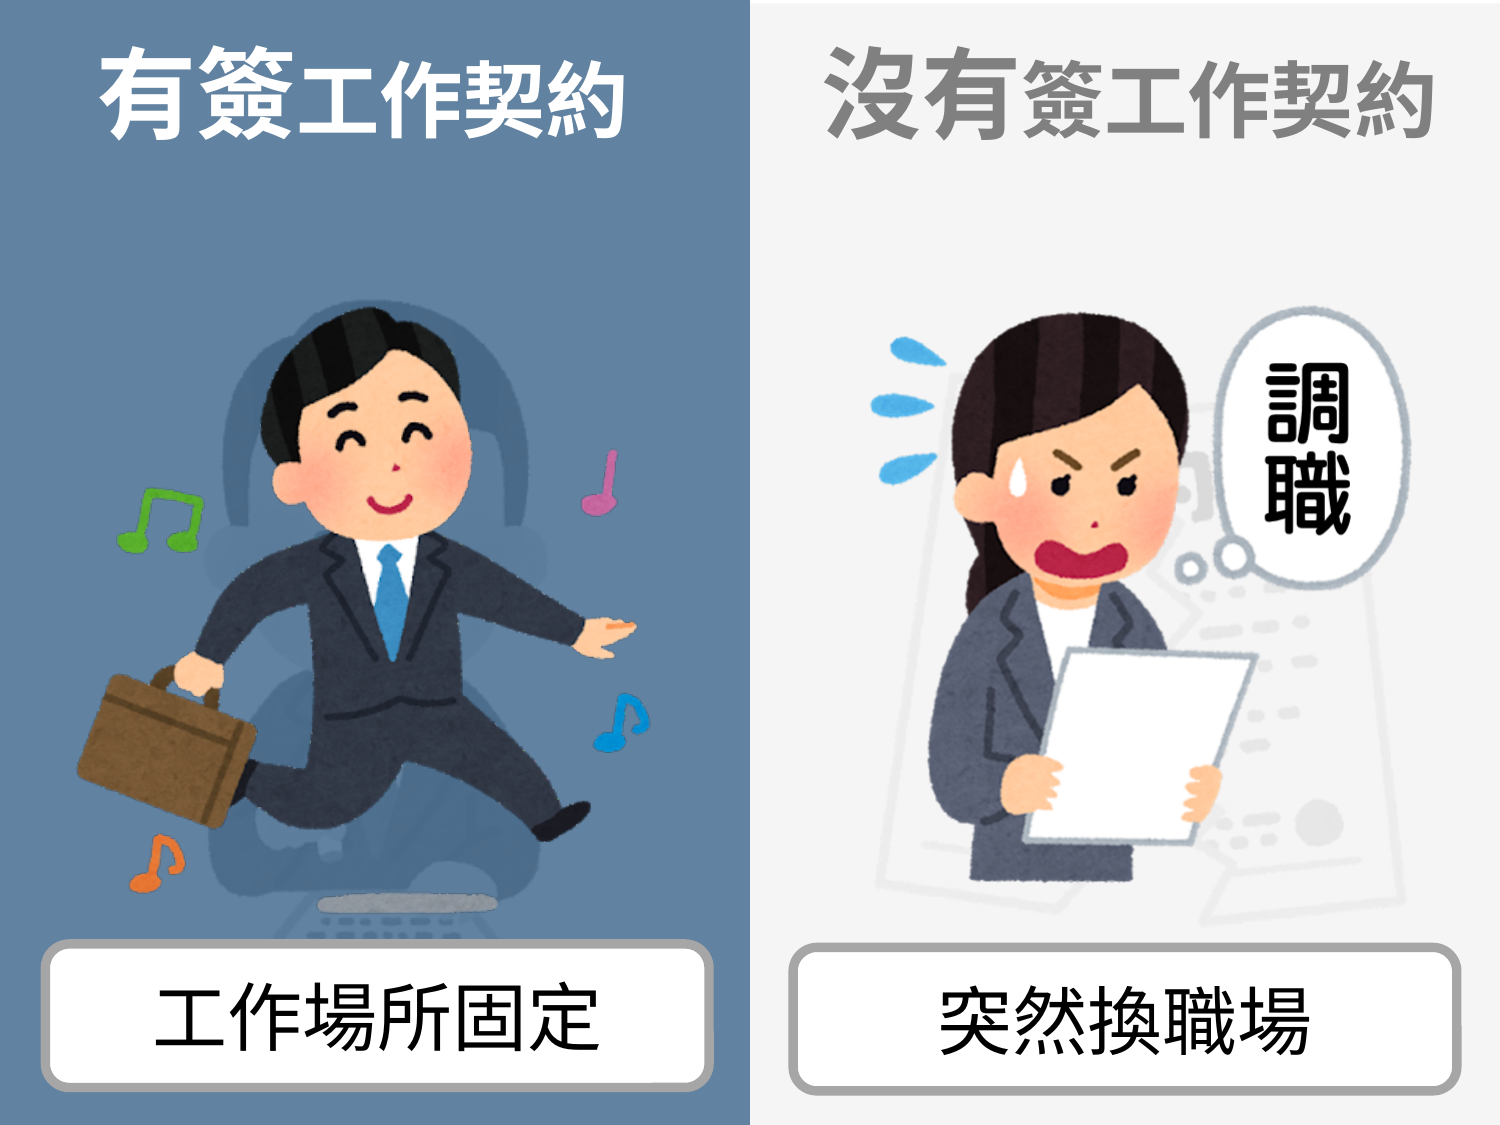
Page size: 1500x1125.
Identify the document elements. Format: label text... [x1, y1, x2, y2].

list 有簽工作契約 [45, 23, 680, 159]
picture [56, 299, 680, 925]
text_box 工作場所固定 [45, 943, 710, 1088]
list 沒有簽工作契約 [759, 23, 1500, 159]
picture [812, 282, 1438, 909]
text_box [0, 0, 1500, 1125]
text_box 突然換職場 [793, 947, 1457, 1091]
